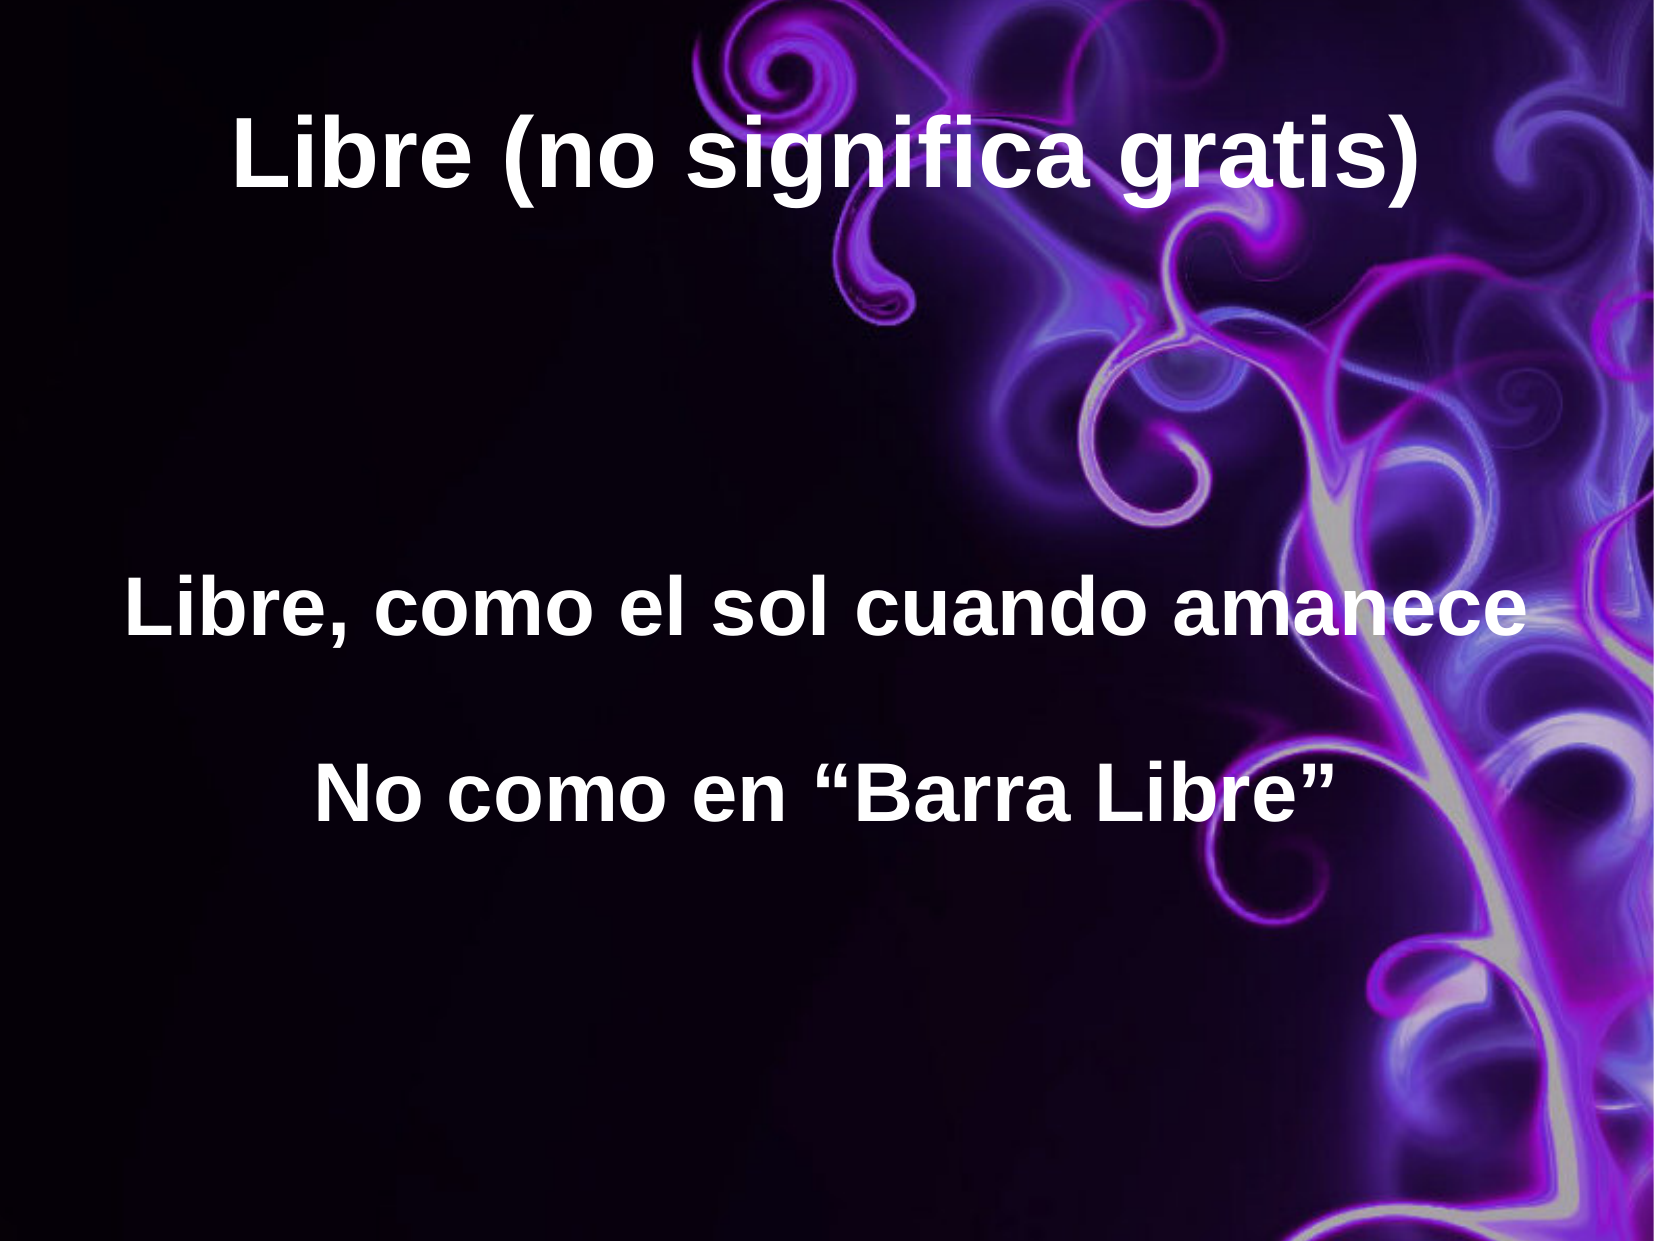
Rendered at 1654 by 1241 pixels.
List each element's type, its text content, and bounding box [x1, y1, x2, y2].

title Libre (no significa gratis) [82, 56, 1571, 250]
picture [426, 250, 1227, 290]
subtitle Libre, como el sol cuando amanece No como en “Barra Libre” [82, 290, 1571, 1109]
